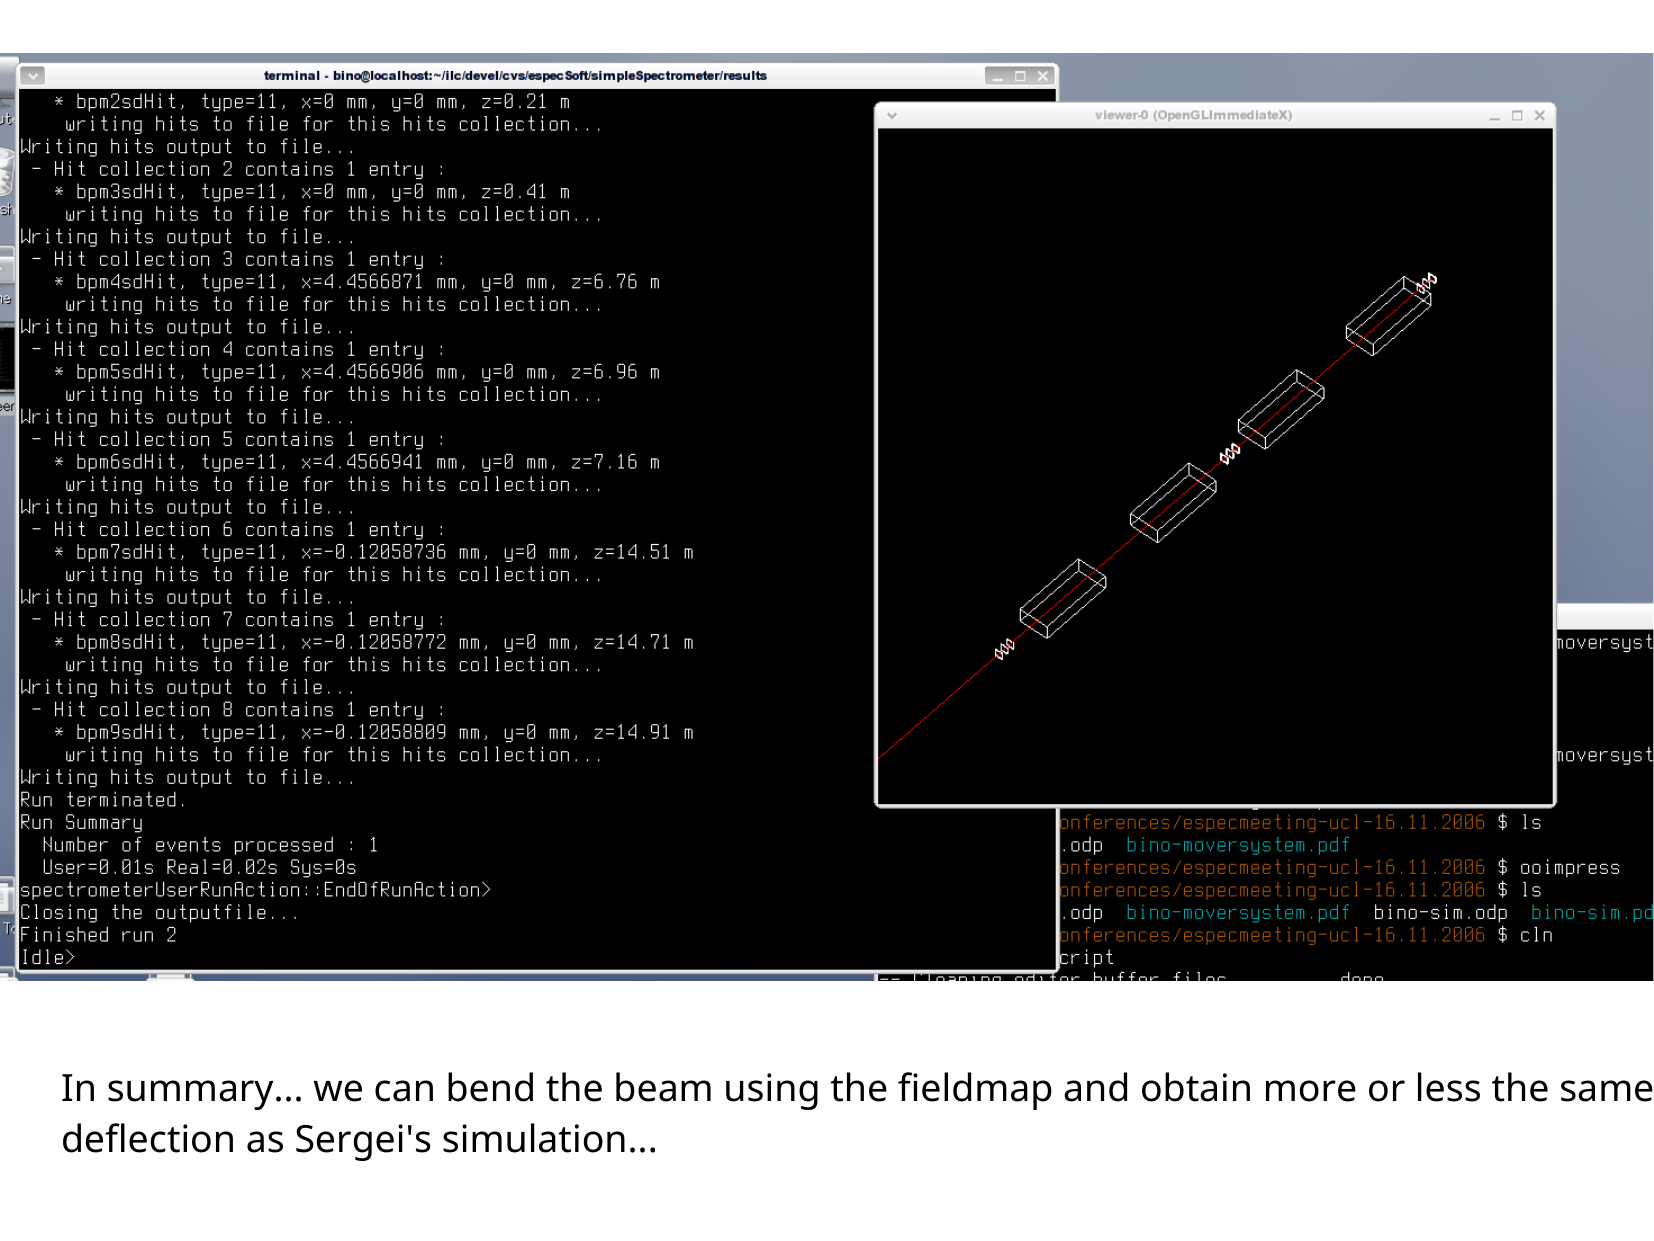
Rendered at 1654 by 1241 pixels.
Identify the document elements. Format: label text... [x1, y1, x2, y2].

text_box In summary... we can bend the beam using the fieldmap and obtain more or less the same deflection as Sergei's simulation... [46, 1054, 1573, 1160]
picture [0, 53, 1654, 981]
